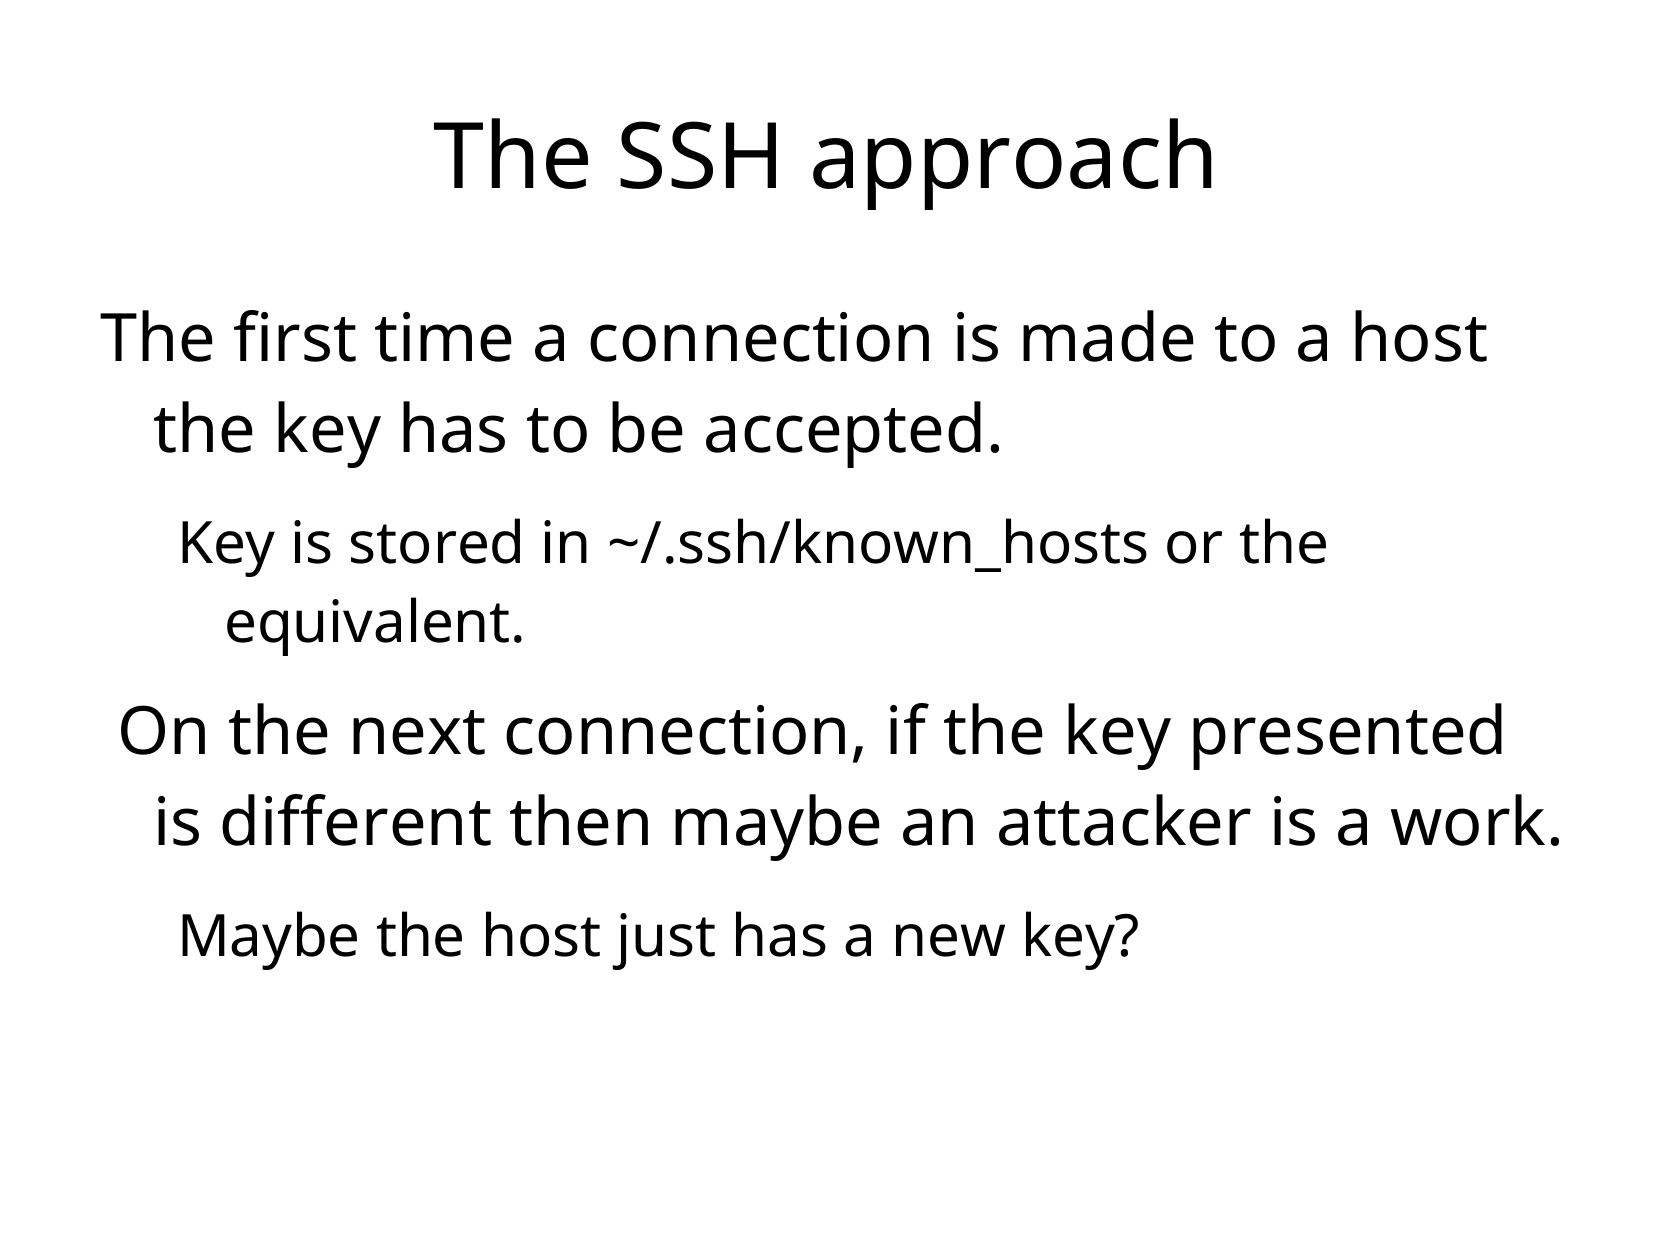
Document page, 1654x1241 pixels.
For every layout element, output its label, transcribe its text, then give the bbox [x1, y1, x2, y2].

list The first time a connection is made to a host the key has to be accepted. Key is stored in ~/.ssh/known_hosts or the equivalent. On the next connection, if the key presented is different then maybe an attacker is a work. Maybe the host just has a new key? [82, 290, 1571, 1109]
title The SSH approach [82, 49, 1571, 257]
